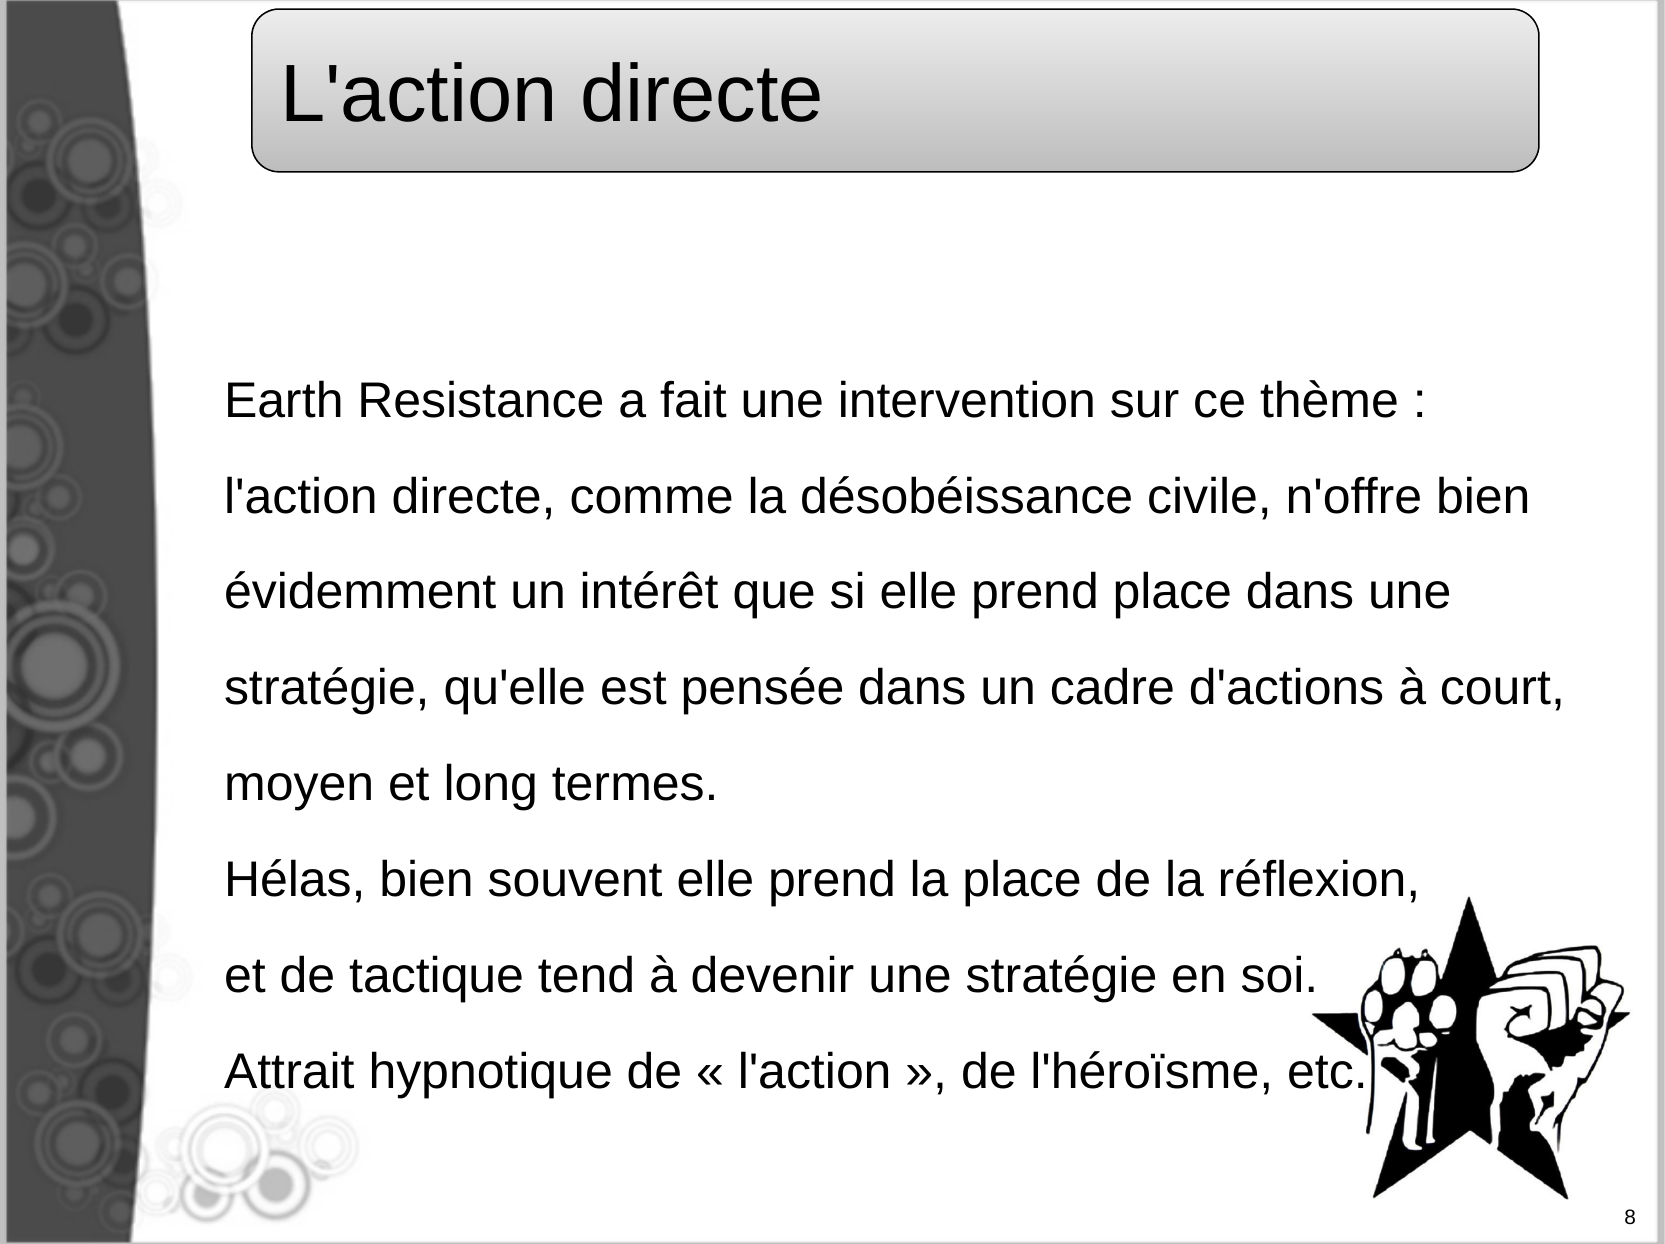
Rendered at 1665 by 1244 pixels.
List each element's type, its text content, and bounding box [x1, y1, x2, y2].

text_box [251, 9, 1539, 172]
picture [3, 0, 1662, 1244]
text_box Earth Resistance a fait une intervention sur ce thème : l'action directe, comme la désobéissance civile, n'offre bien évidemment un intérêt que si elle prend place dans une stratégie, qu'elle est pensée dans un cadre d'actions à court, moyen et long termes. Hélas, bien souvent elle prend la place de la réflexion, et de tactique tend à devenir une stratégie en soi. Attrait hypnotique de « l'action », de l'héroïsme, etc. [216, 324, 1593, 1106]
text_box L'action directe [260, 29, 1531, 149]
text_box 8 [1297, 1195, 1645, 1237]
